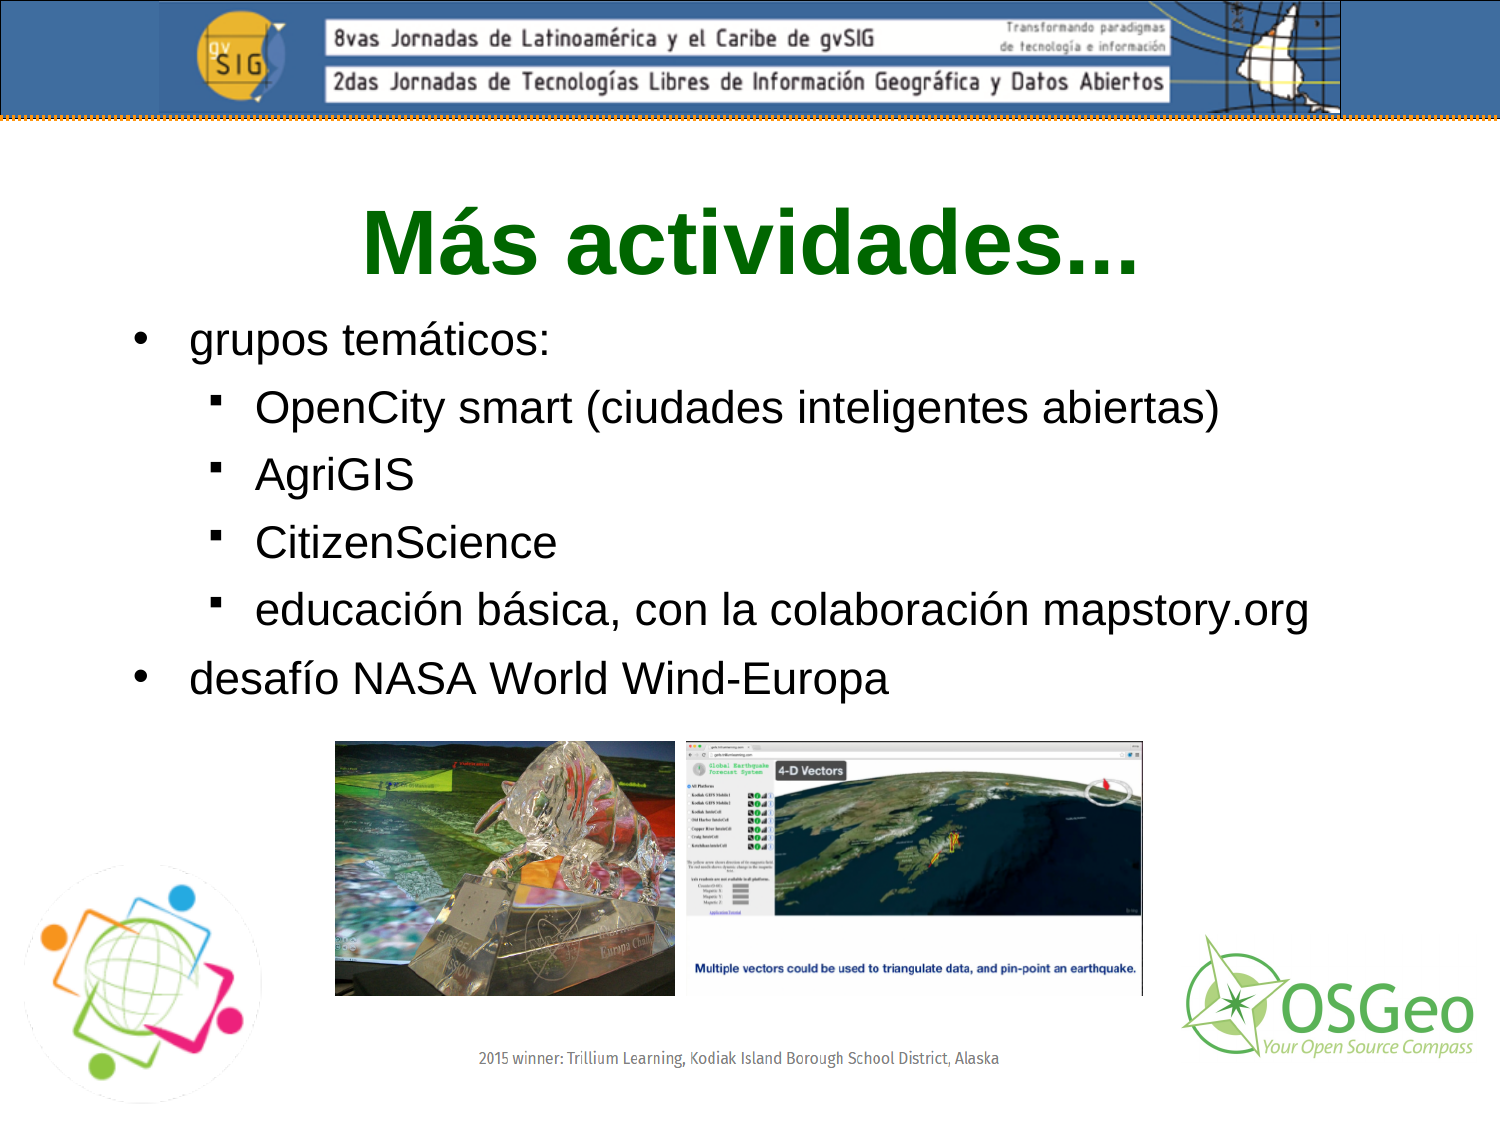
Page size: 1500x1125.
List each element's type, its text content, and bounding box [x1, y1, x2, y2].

picture [1181, 934, 1477, 1063]
picture [159, 1, 1340, 113]
title Más actividades... [76, 154, 1427, 321]
picture [324, 726, 1152, 1105]
picture [23, 864, 263, 1105]
list grupos temáticos: OpenCity smart (ciudades inteligentes abiertas) AgriGIS CitizenScience educación básica, con la colaboración mapstory.org desafío NASA World Wind-Europa [118, 302, 1430, 712]
